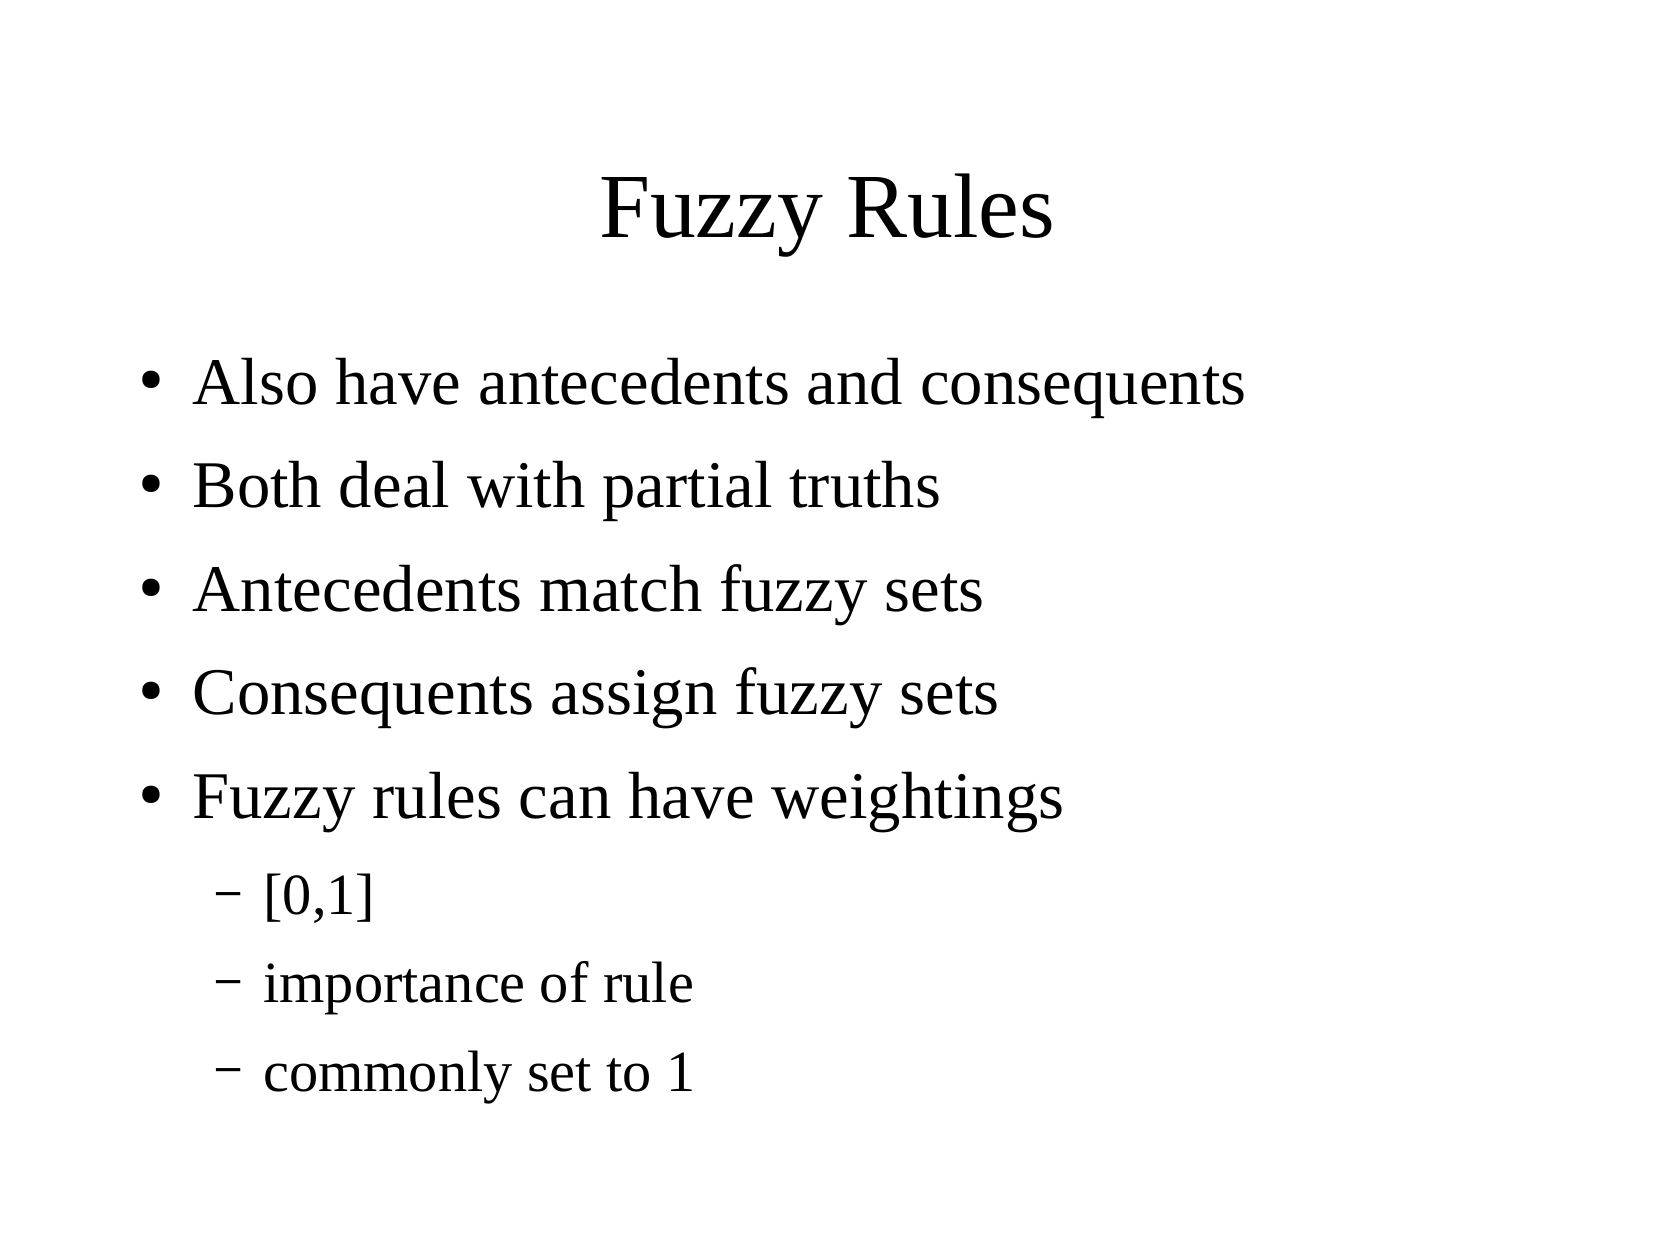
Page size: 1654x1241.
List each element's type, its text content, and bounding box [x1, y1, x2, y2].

list Also have antecedents and consequents Both deal with partial truths Antecedents match fuzzy sets Consequents assign fuzzy sets Fuzzy rules can have weightings [0,1] importance of rule commonly set to 1 [121, 344, 1534, 1127]
title Fuzzy Rules [121, 102, 1534, 311]
